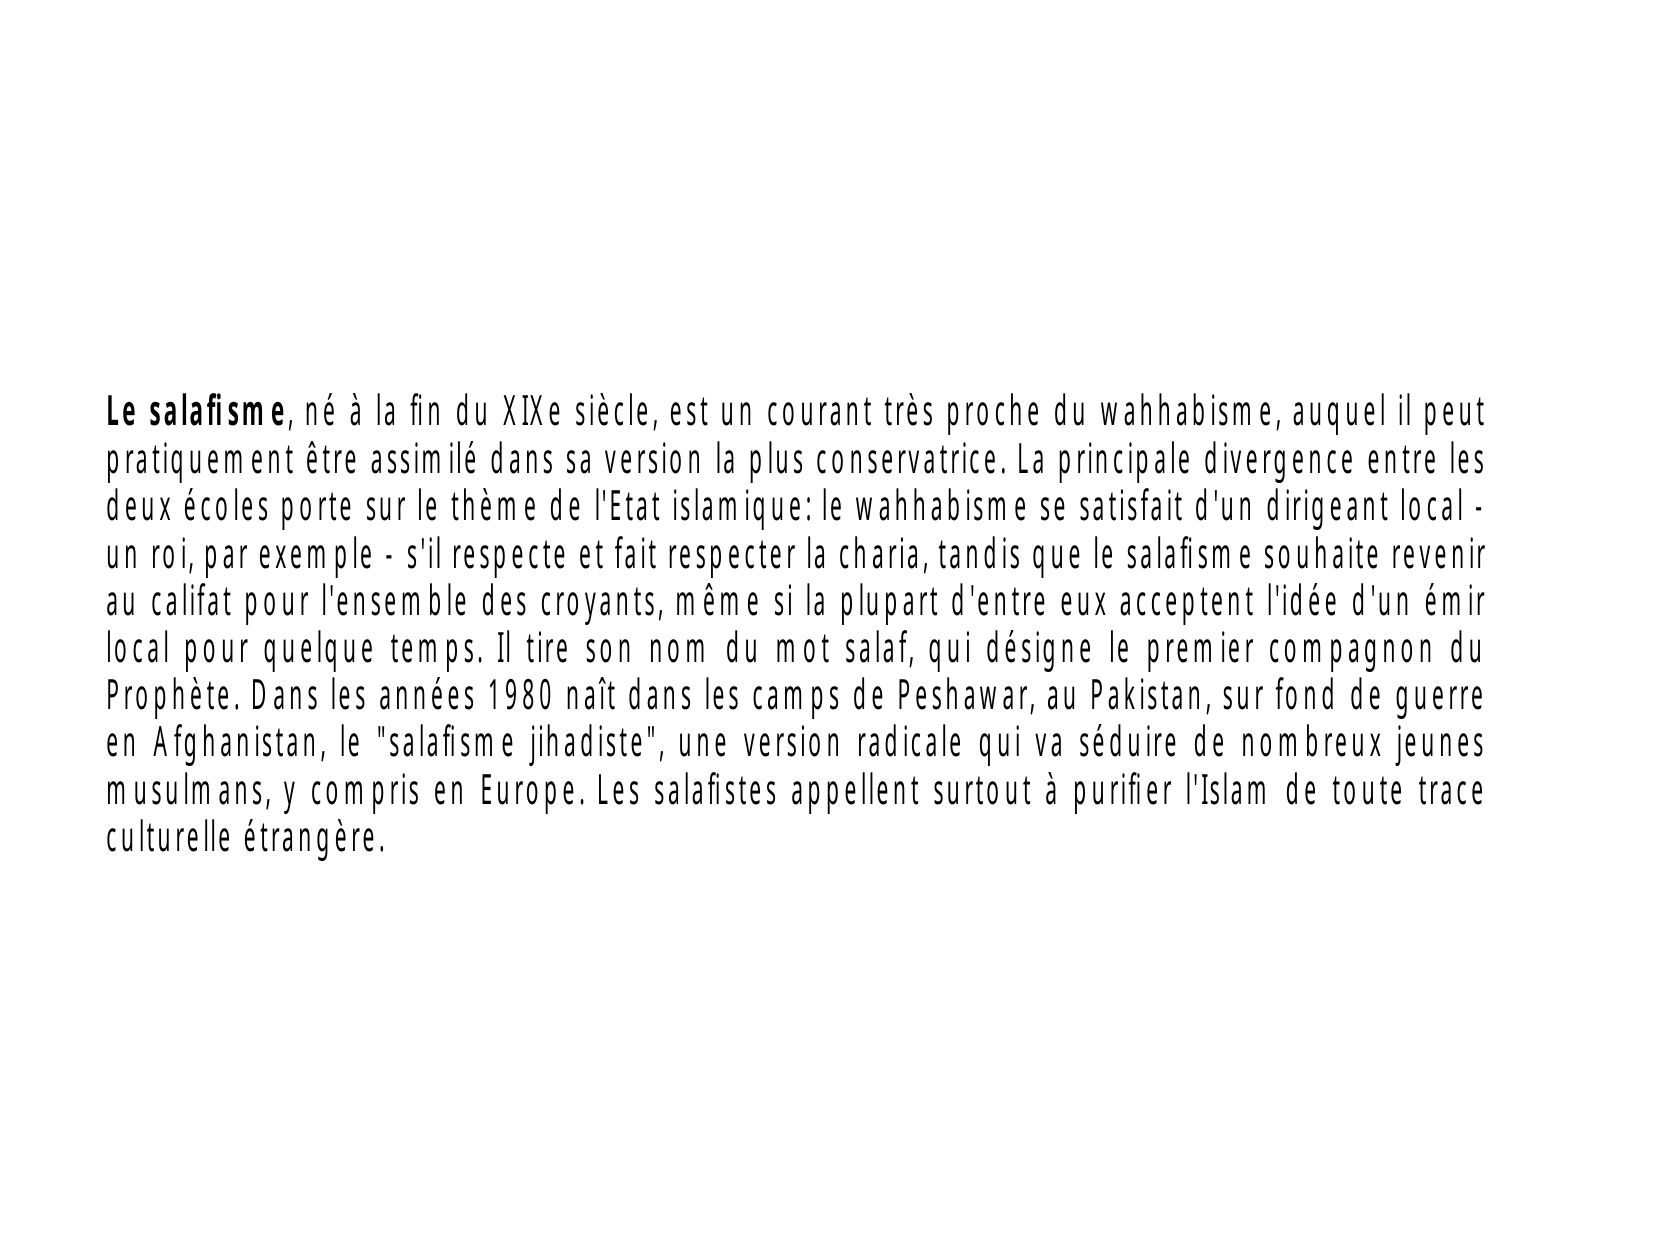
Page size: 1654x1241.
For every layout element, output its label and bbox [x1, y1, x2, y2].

picture [106, 389, 1489, 863]
